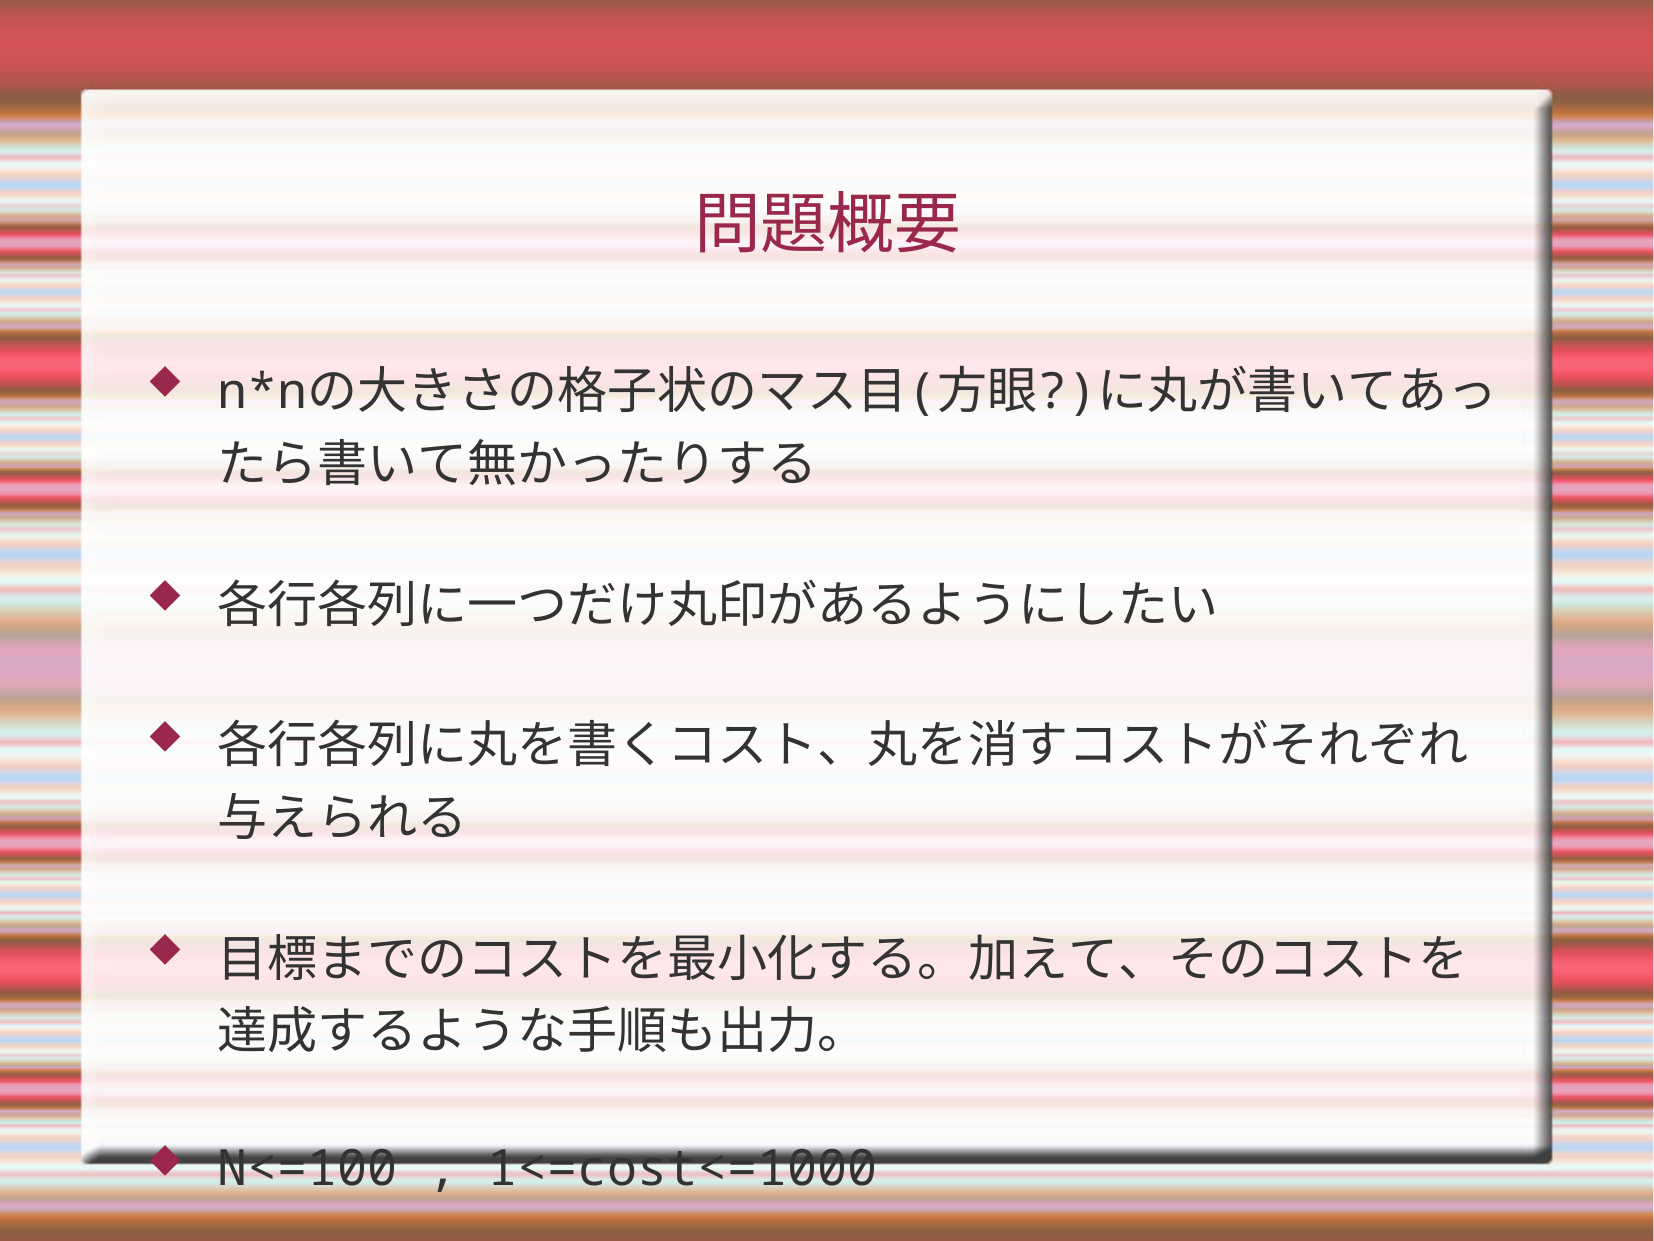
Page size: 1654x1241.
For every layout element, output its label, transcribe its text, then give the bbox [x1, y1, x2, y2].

list n*nの大きさの格子状のマス目(方眼?)に丸が書いてあったら書いて無かったりする 各行各列に一つだけ丸印があるようにしたい 各行各列に丸を書くコスト、丸を消すコストがそれぞれ与えられる 目標までのコストを最小化する。加えて、そのコストを達成するような手順も出力。 N<=100 , 1<=cost<=1000 [134, 350, 1516, 1132]
title 問題概要 [121, 114, 1534, 322]
picture [0, 0, 1654, 1241]
